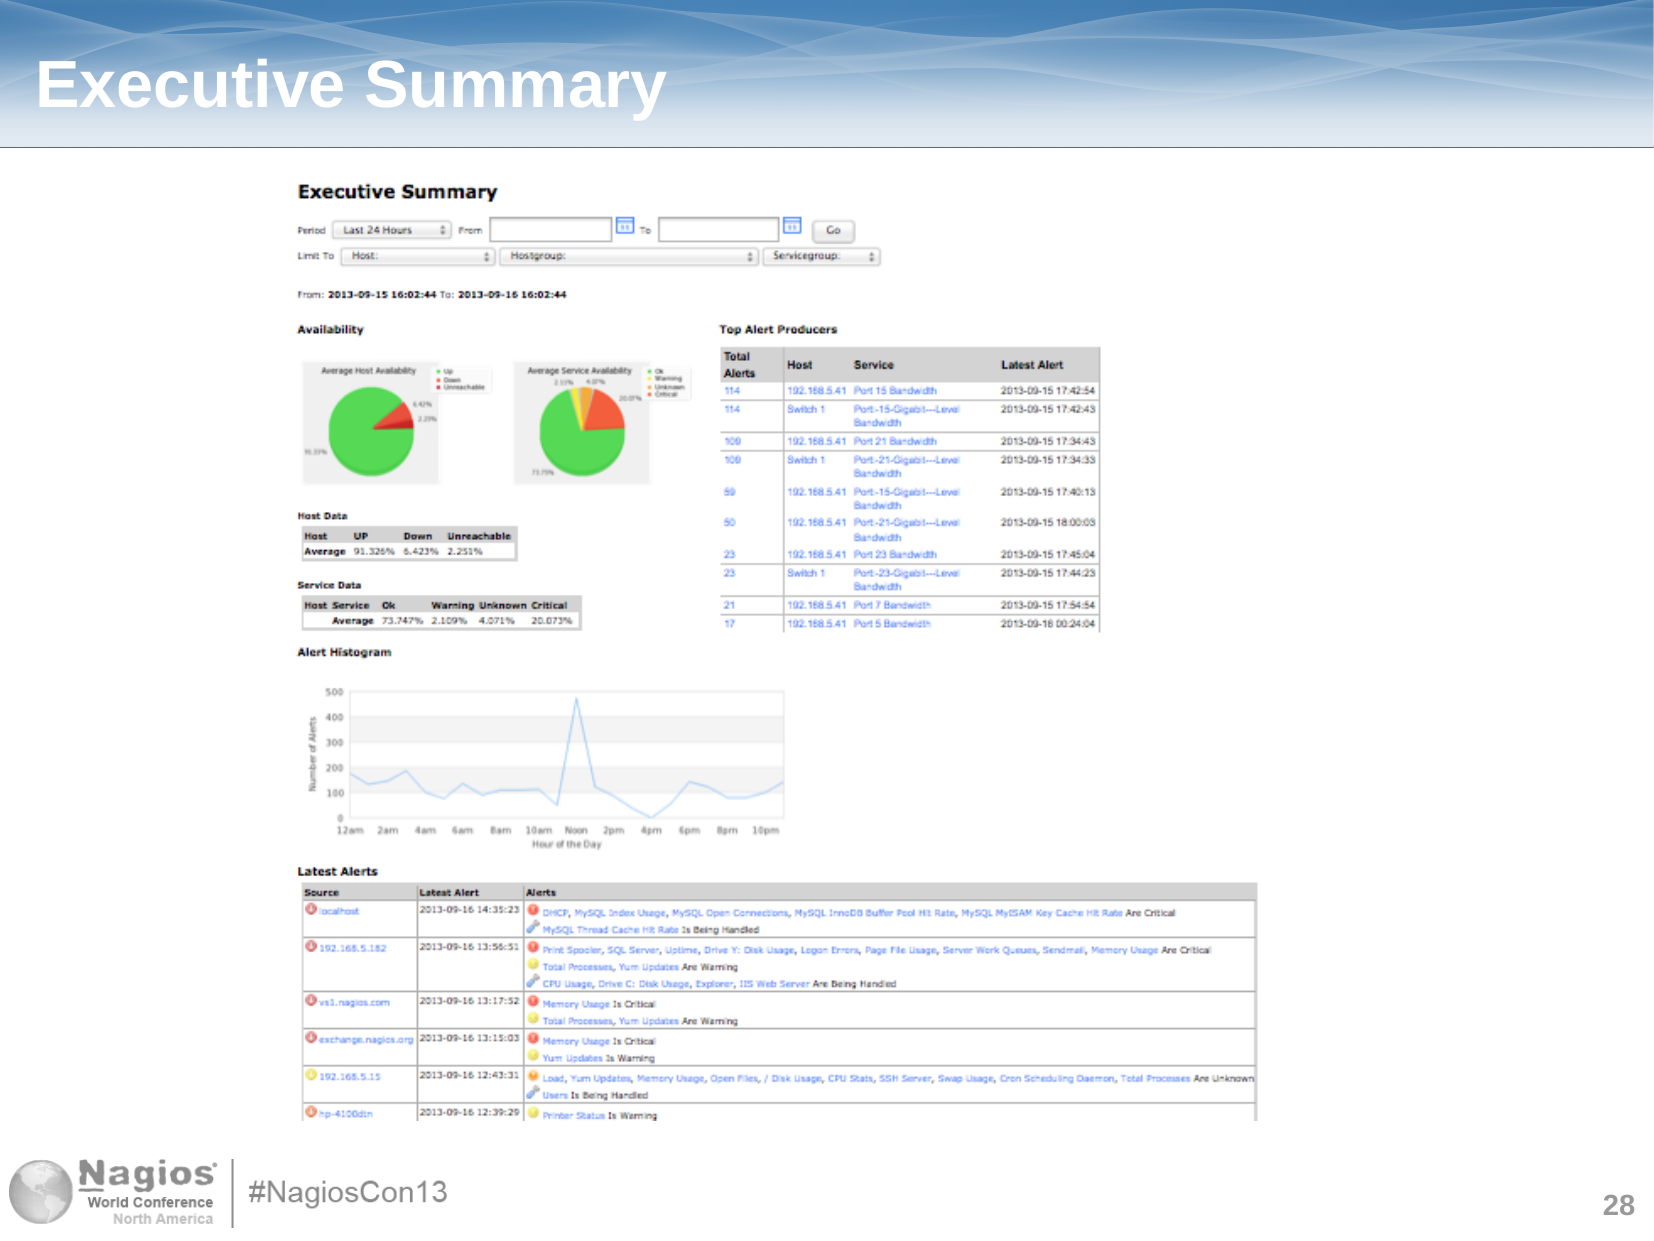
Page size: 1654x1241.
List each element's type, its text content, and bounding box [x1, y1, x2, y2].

picture [9, 1159, 453, 1228]
picture [0, 0, 1654, 147]
picture [292, 175, 1300, 1121]
title Executive Summary [35, 35, 1241, 134]
